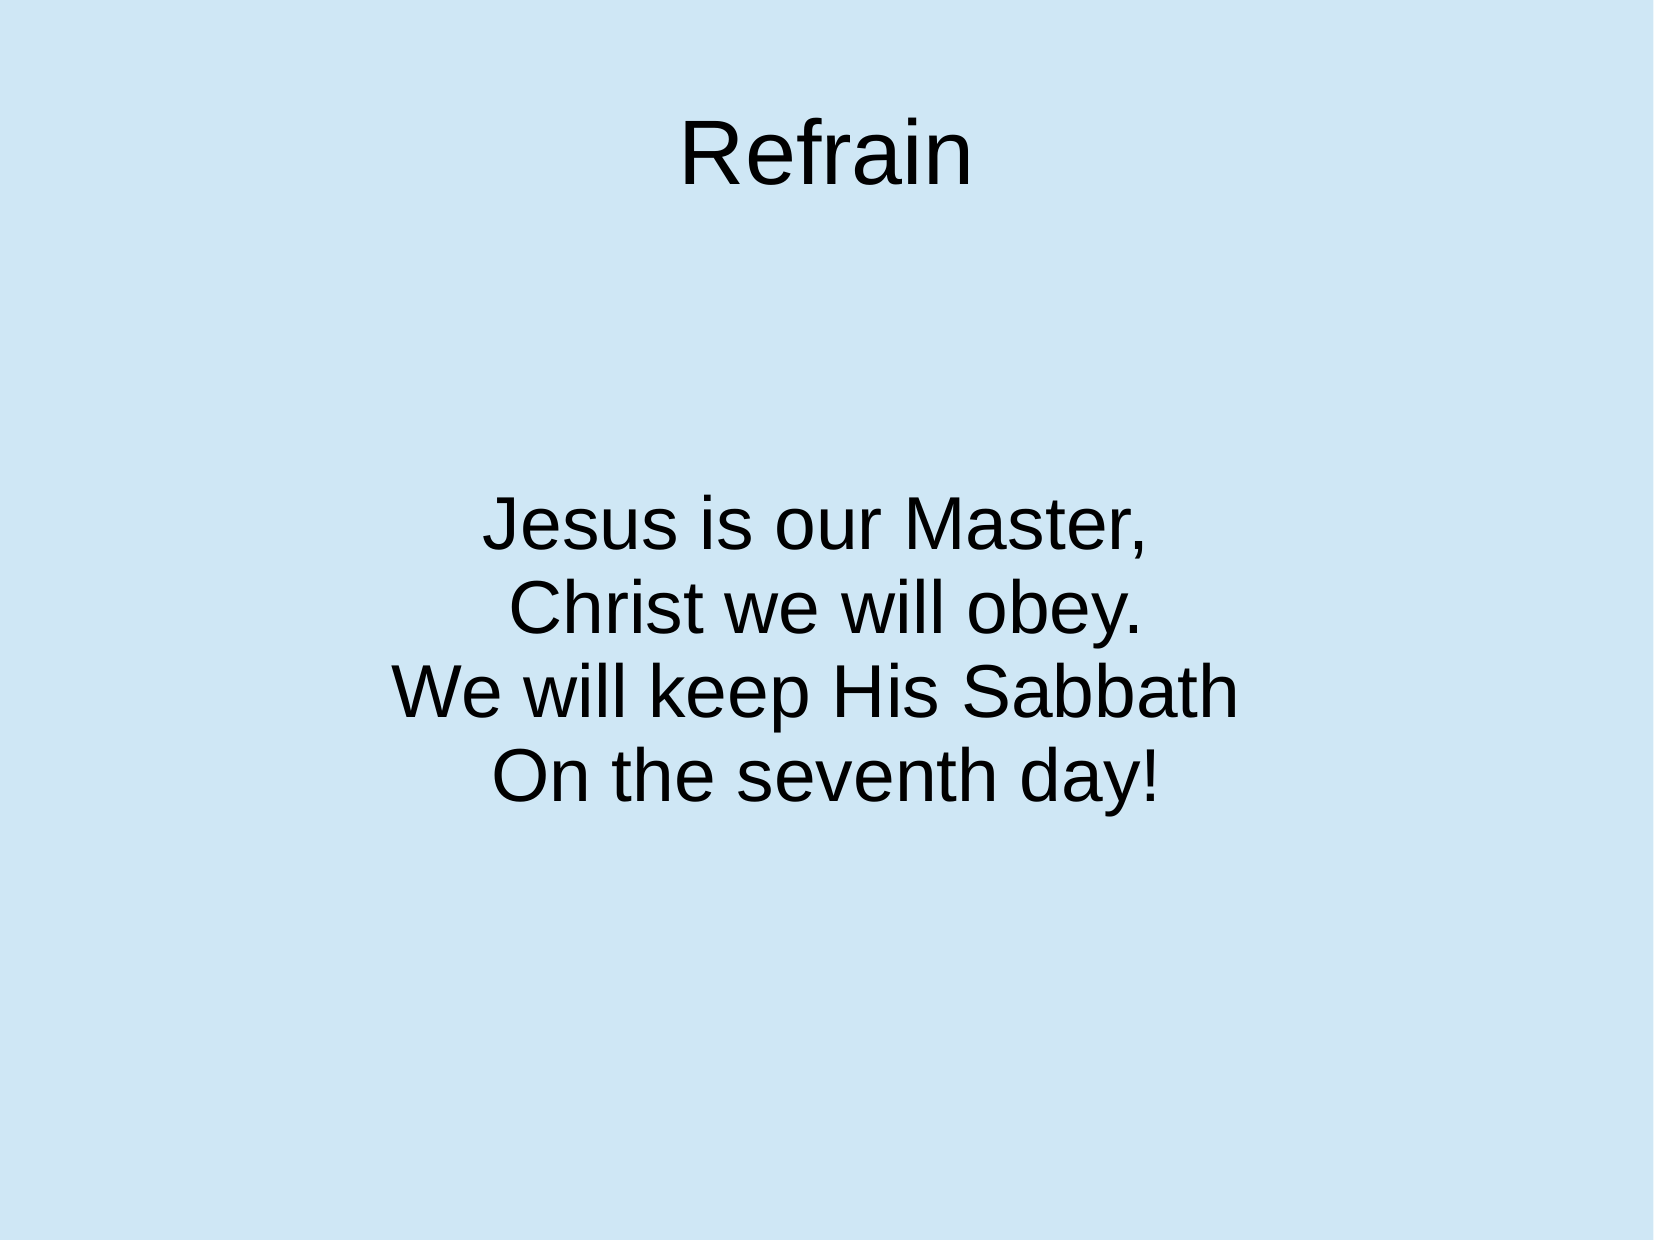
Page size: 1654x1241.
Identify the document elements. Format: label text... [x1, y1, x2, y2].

subtitle Jesus is our Master, Christ we will obey. We will keep His Sabbath On the seventh day! [82, 290, 1571, 1010]
title Refrain [82, 49, 1571, 257]
